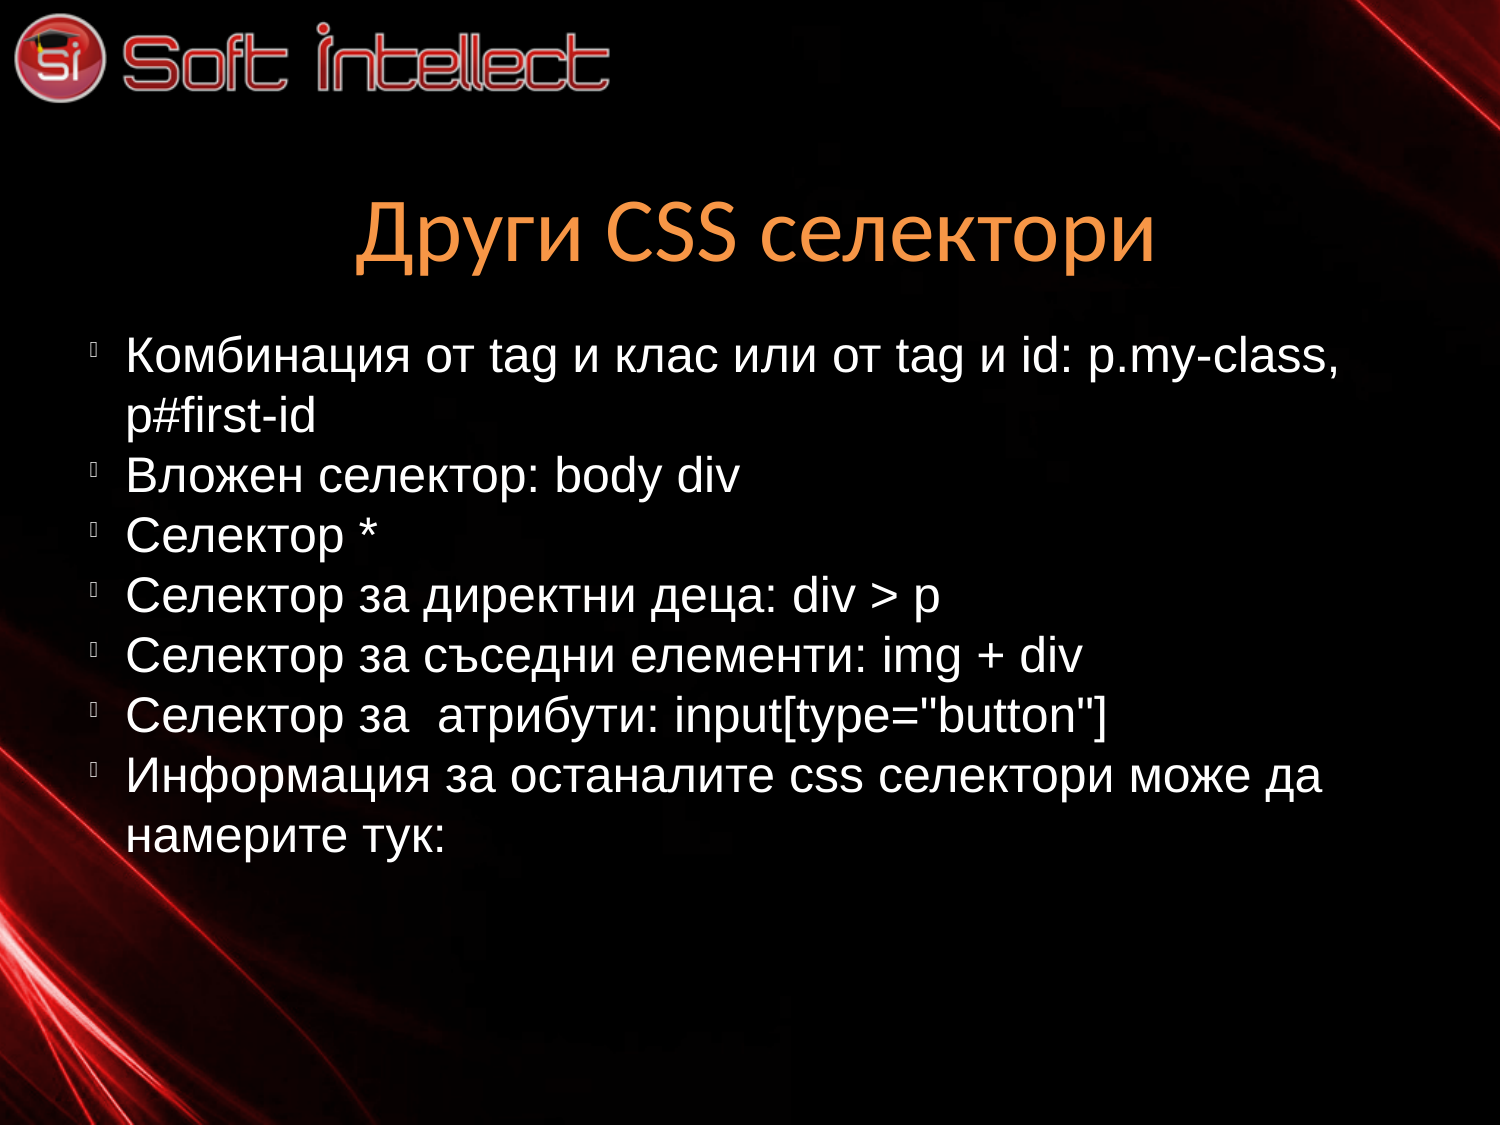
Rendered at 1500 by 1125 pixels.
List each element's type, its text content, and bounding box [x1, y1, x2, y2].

text_box Други CSS селектори [119, 104, 1395, 314]
text_box Комбинация от tag и клас или от tag и id: p.my-class, p#first-id Вложен селектор: body div Селектор * Селектор за директни деца: div > p Селектор за съседни елементи: img + div Селектор за атрибути: input[type="button"] Информация за останалите css селектори може да намерите тук: [75, 314, 1471, 705]
picture [0, 0, 1500, 1125]
